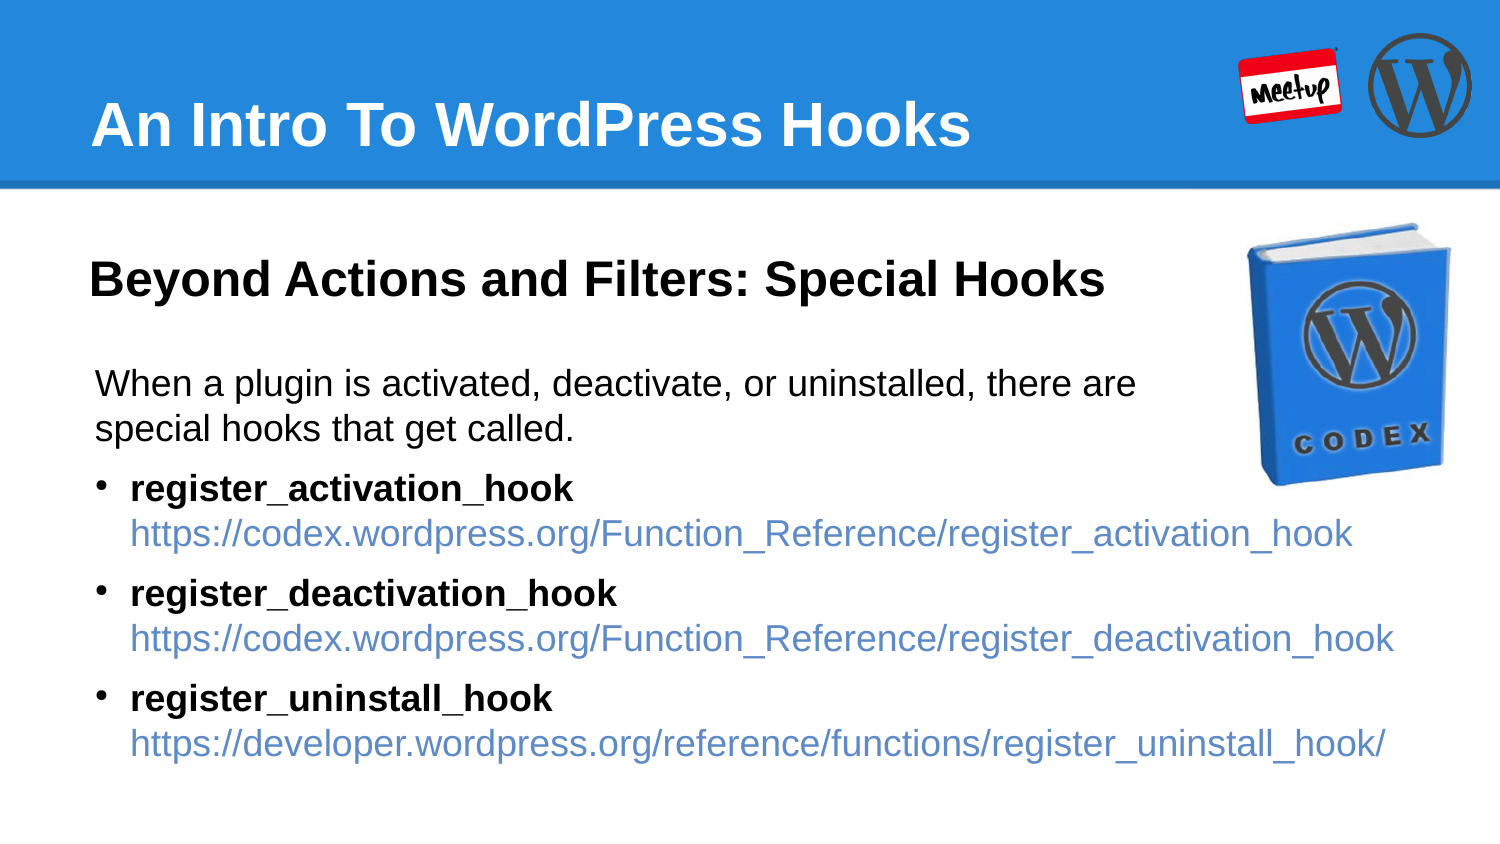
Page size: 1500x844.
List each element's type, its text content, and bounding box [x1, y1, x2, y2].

title An Intro To WordPress Hooks [75, 33, 1425, 175]
picture [1245, 221, 1456, 490]
picture [1238, 47, 1342, 124]
text_box Beyond Actions and Filters: Special Hooks [73, 231, 1140, 422]
text_box When a plugin is activated, deactivate, or uninstalled, there are special hooks that get called. register_activation_hook https://codex.wordpress.org/Function_Reference/register_activation_hook register_deactivation_hook https://codex.wordpress.org/Function_Reference/register_deactivation_hook register_uninstall_hook https://developer.wordpress.org/reference/functions/register_uninstall_hook/ [79, 344, 1425, 535]
picture [1368, 33, 1472, 138]
